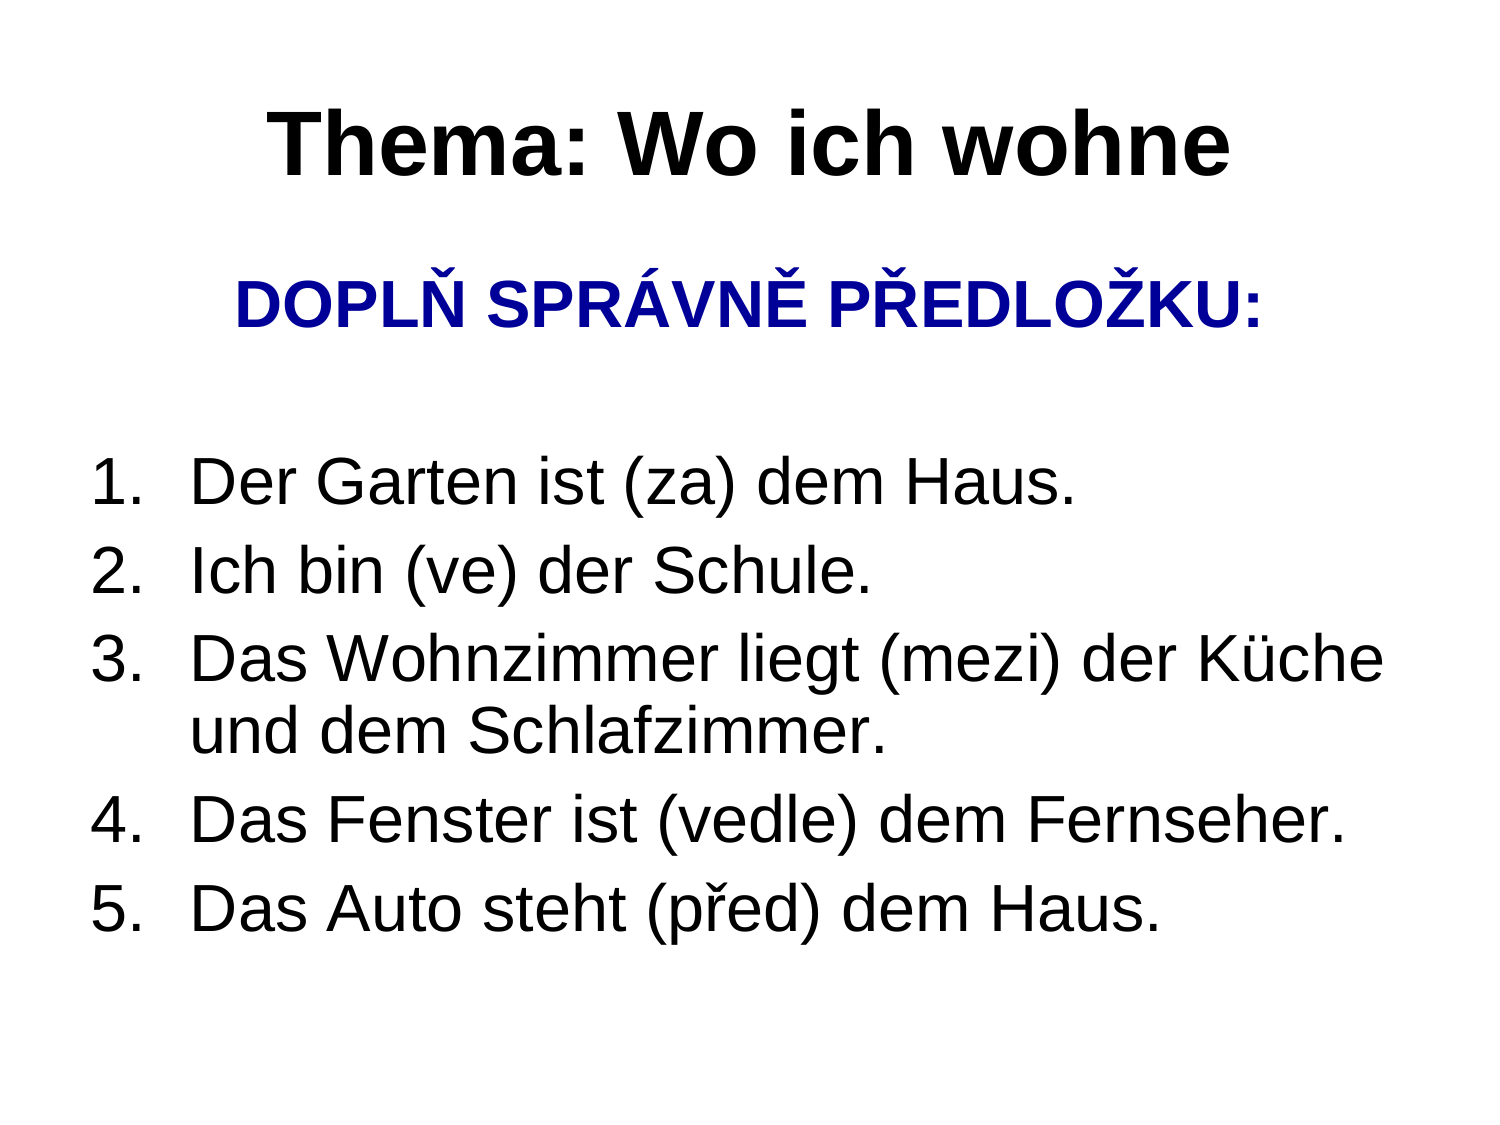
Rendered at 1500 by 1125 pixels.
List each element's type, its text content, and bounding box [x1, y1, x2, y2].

list DOPLŇ SPRÁVNĚ PŘEDLOŽKU: Der Garten ist (za) dem Haus. Ich bin (ve) der Schule. Das Wohnzimmer liegt (mezi) der Küche und dem Schlafzimmer. Das Fenster ist (vedle) dem Fernseher. Das Auto steht (před) dem Haus. [75, 262, 1426, 1042]
title Thema: Wo ich wohne [75, 45, 1426, 233]
